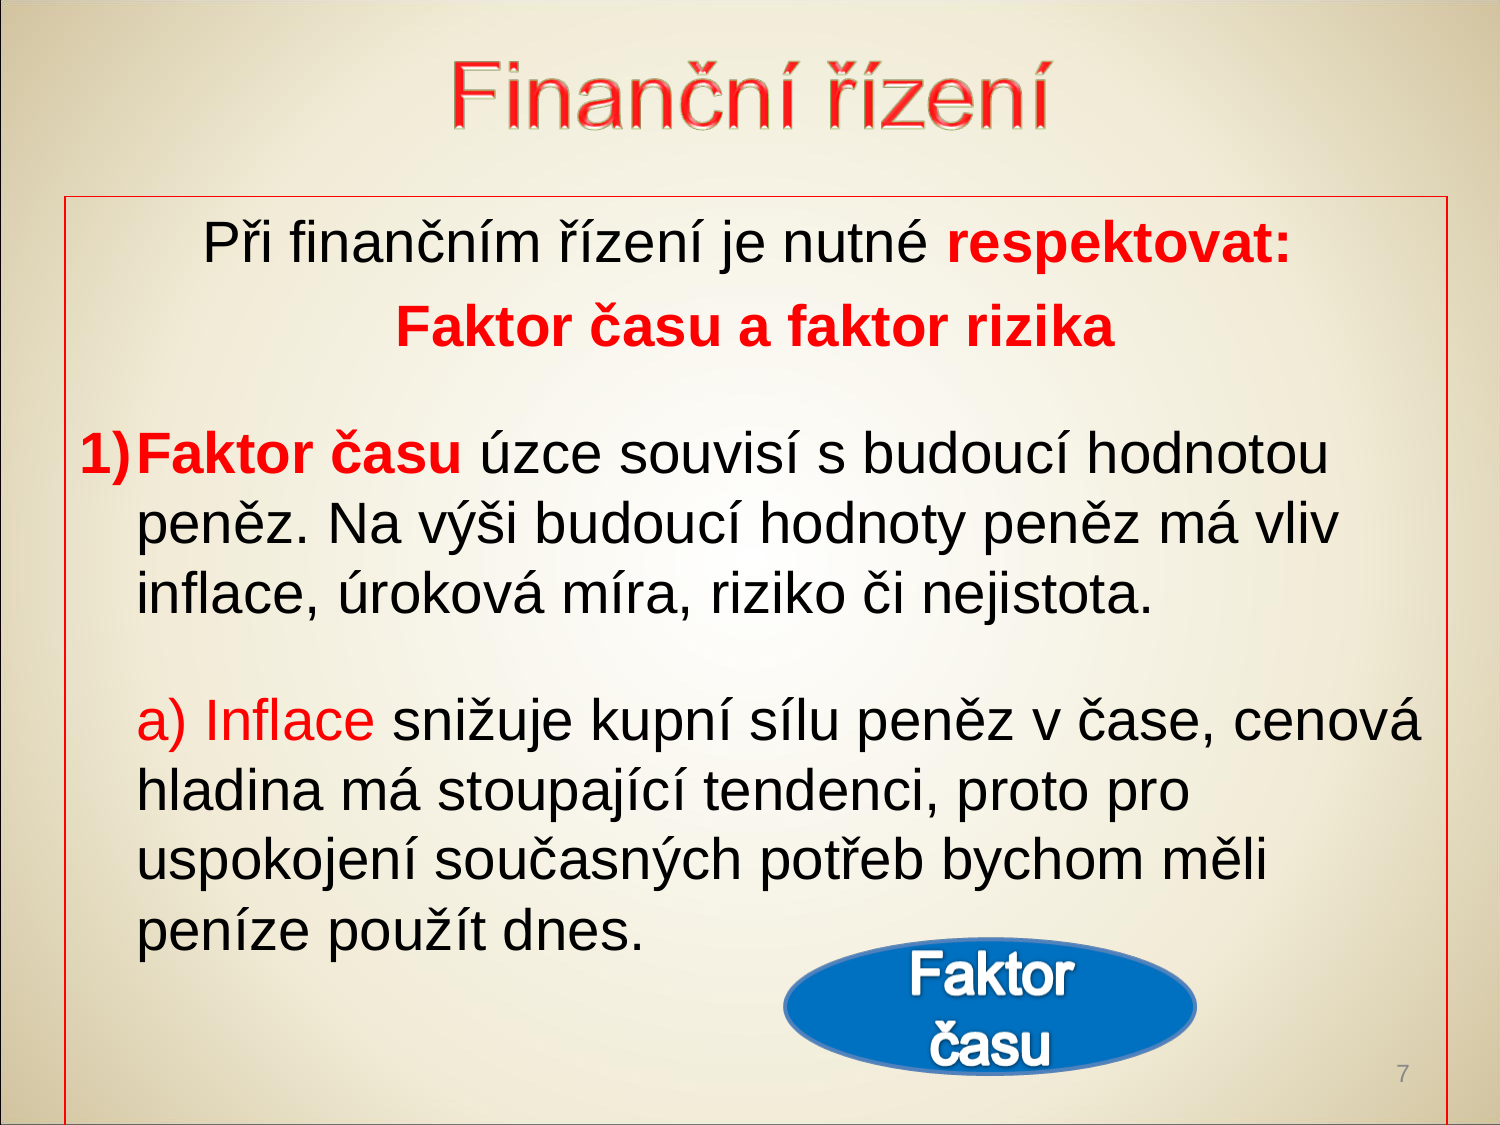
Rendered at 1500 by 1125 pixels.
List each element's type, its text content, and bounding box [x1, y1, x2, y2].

picture [0, 0, 1500, 1125]
picture [782, 913, 1198, 1085]
text_box <číslo> [1074, 1042, 1426, 1103]
text_box [311, 8, 1189, 159]
list Při finančním řízení je nutné respektovat: Faktor času a faktor rizika Faktor času úzce souvisí s budoucí hodnotou peněz. Na výši budoucí hodnoty peněz má vliv inflace, úroková míra, riziko či nejistota. a) Inflace snižuje kupní sílu peněz v čase, cenová hladina má stoupající tendenci, proto pro uspokojení současných potřeb bychom měli peníze použít dnes. [64, 196, 1447, 1125]
